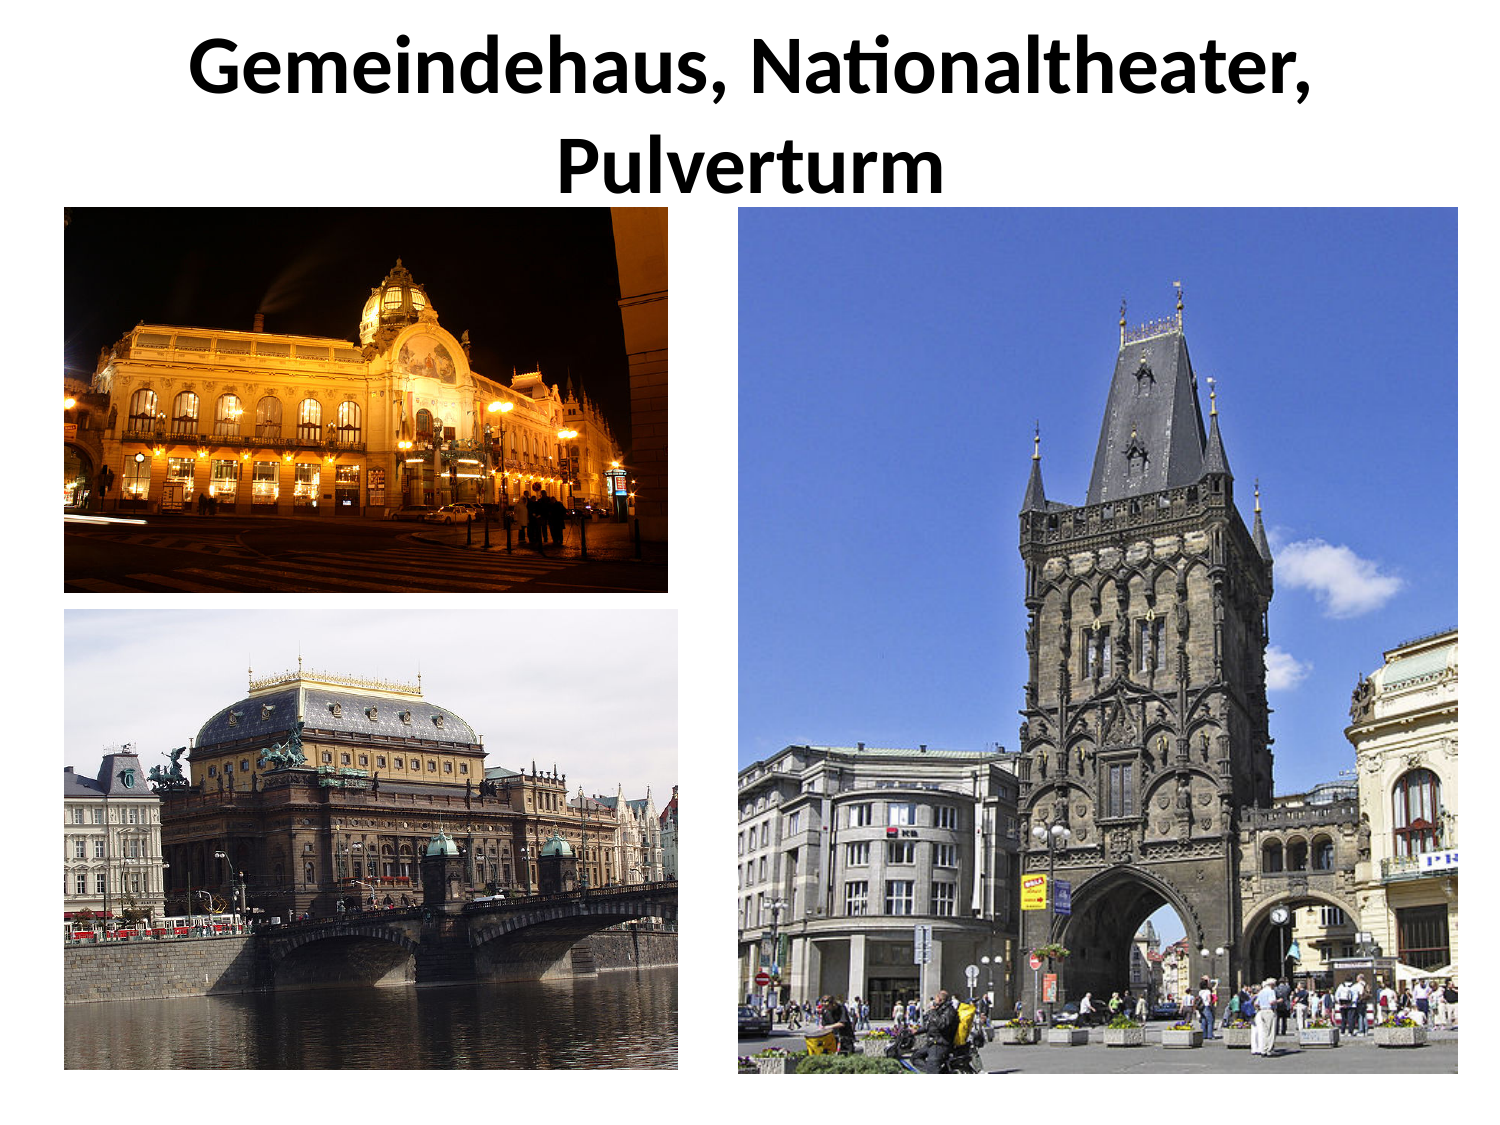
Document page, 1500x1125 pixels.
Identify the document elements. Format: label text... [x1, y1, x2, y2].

title Gemeindehaus, Nationaltheater, Pulverturm [76, 2, 1427, 318]
picture [64, 207, 668, 593]
picture [738, 207, 1458, 1074]
picture [64, 609, 678, 1070]
